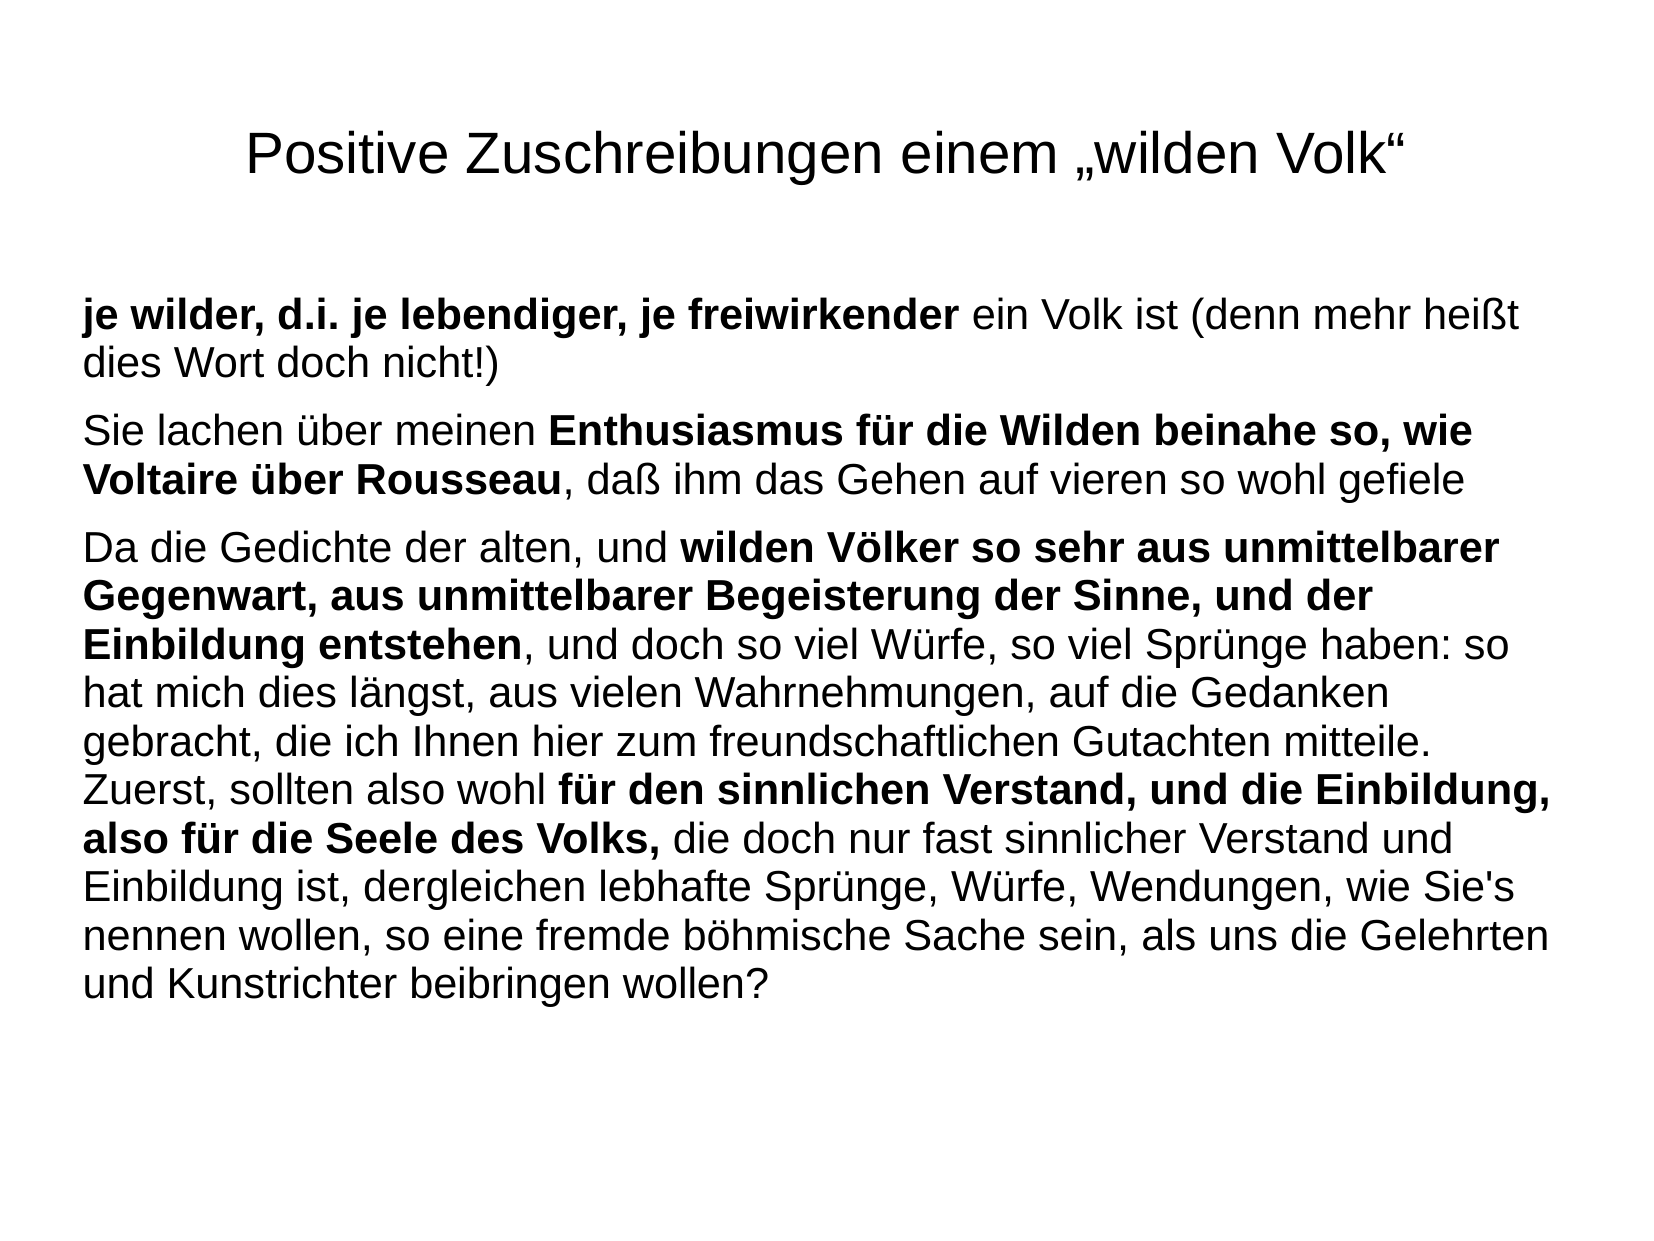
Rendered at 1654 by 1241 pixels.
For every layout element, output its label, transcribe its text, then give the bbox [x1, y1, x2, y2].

list je wilder, d.i. je lebendiger, je freiwirkender ein Volk ist (denn mehr heißt dies Wort doch nicht!) Sie lachen über meinen Enthusiasmus für die Wilden beinahe so, wie Voltaire über Rousseau, daß ihm das Gehen auf vieren so wohl gefiele Da die Gedichte der alten, und wilden Völker so sehr aus unmittelbarer Gegenwart, aus unmittelbarer Begeisterung der Sinne, und der Einbildung entstehen, und doch so viel Würfe, so viel Sprünge haben: so hat mich dies längst, aus vielen Wahrnehmungen, auf die Gedanken gebracht, die ich Ihnen hier zum freundschaftlichen Gutachten mitteile. Zuerst, sollten also wohl für den sinnlichen Verstand, und die Einbildung, also für die Seele des Volks, die doch nur fast sinnlicher Verstand und Einbildung ist, dergleichen lebhafte Sprünge, Würfe, Wendungen, wie Sie's nennen wollen, so eine fremde böhmische Sache sein, als uns die Gelehrten und Kunstrichter beibringen wollen? [82, 290, 1571, 1010]
title Positive Zuschreibungen einem „wilden Volk“ [82, 49, 1571, 257]
